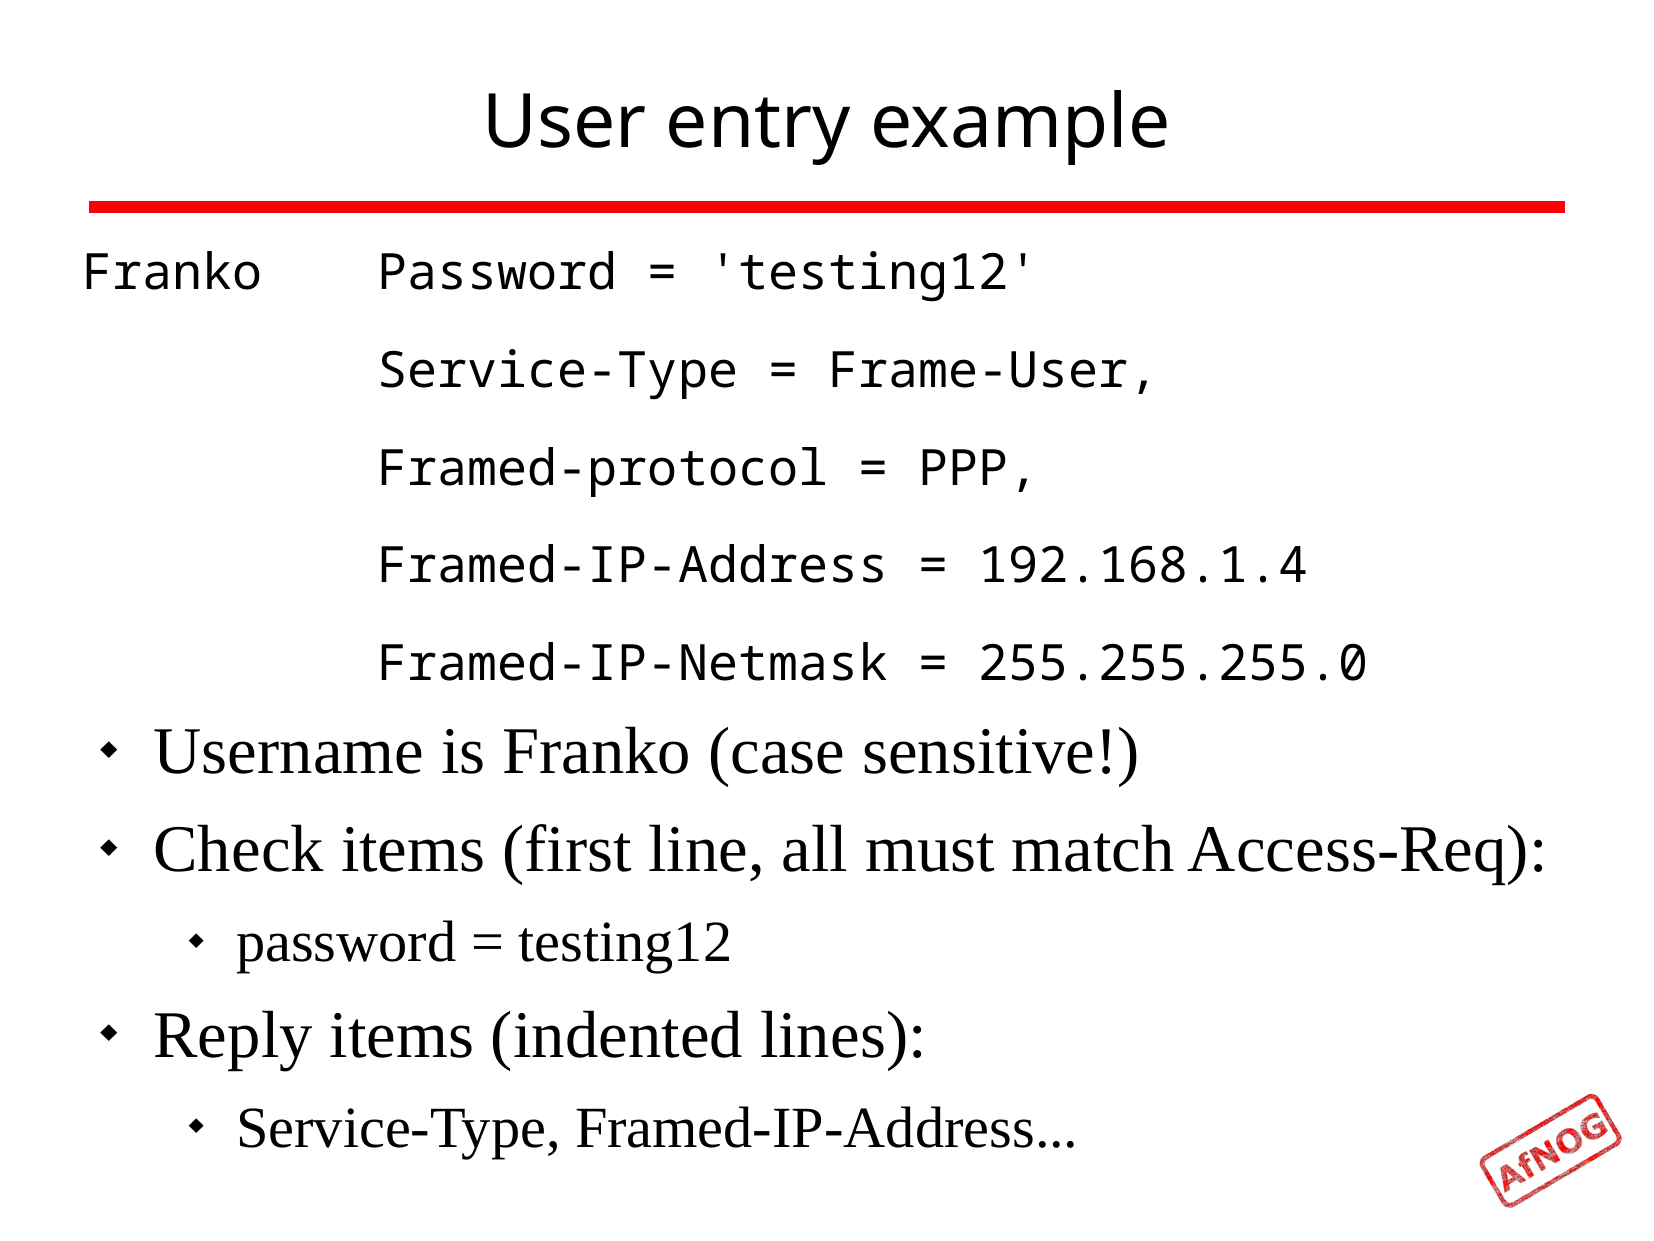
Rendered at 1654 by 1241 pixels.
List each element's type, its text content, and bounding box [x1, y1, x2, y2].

title User entry example [82, 29, 1571, 207]
list Username is Franko (case sensitive!) Check items (first line, all must match Access-Req): password = testing12 Reply items (indented lines): Service-Type, Framed-IP-Address... [82, 714, 1571, 1161]
list Franko Password = 'testing12' Service-Type = Frame-User, Framed-protocol = PPP, Framed-IP-Address = 192.168.1.4 Framed-IP-Netmask = 255.255.255.0 [82, 236, 1571, 673]
picture [1476, 1090, 1625, 1211]
